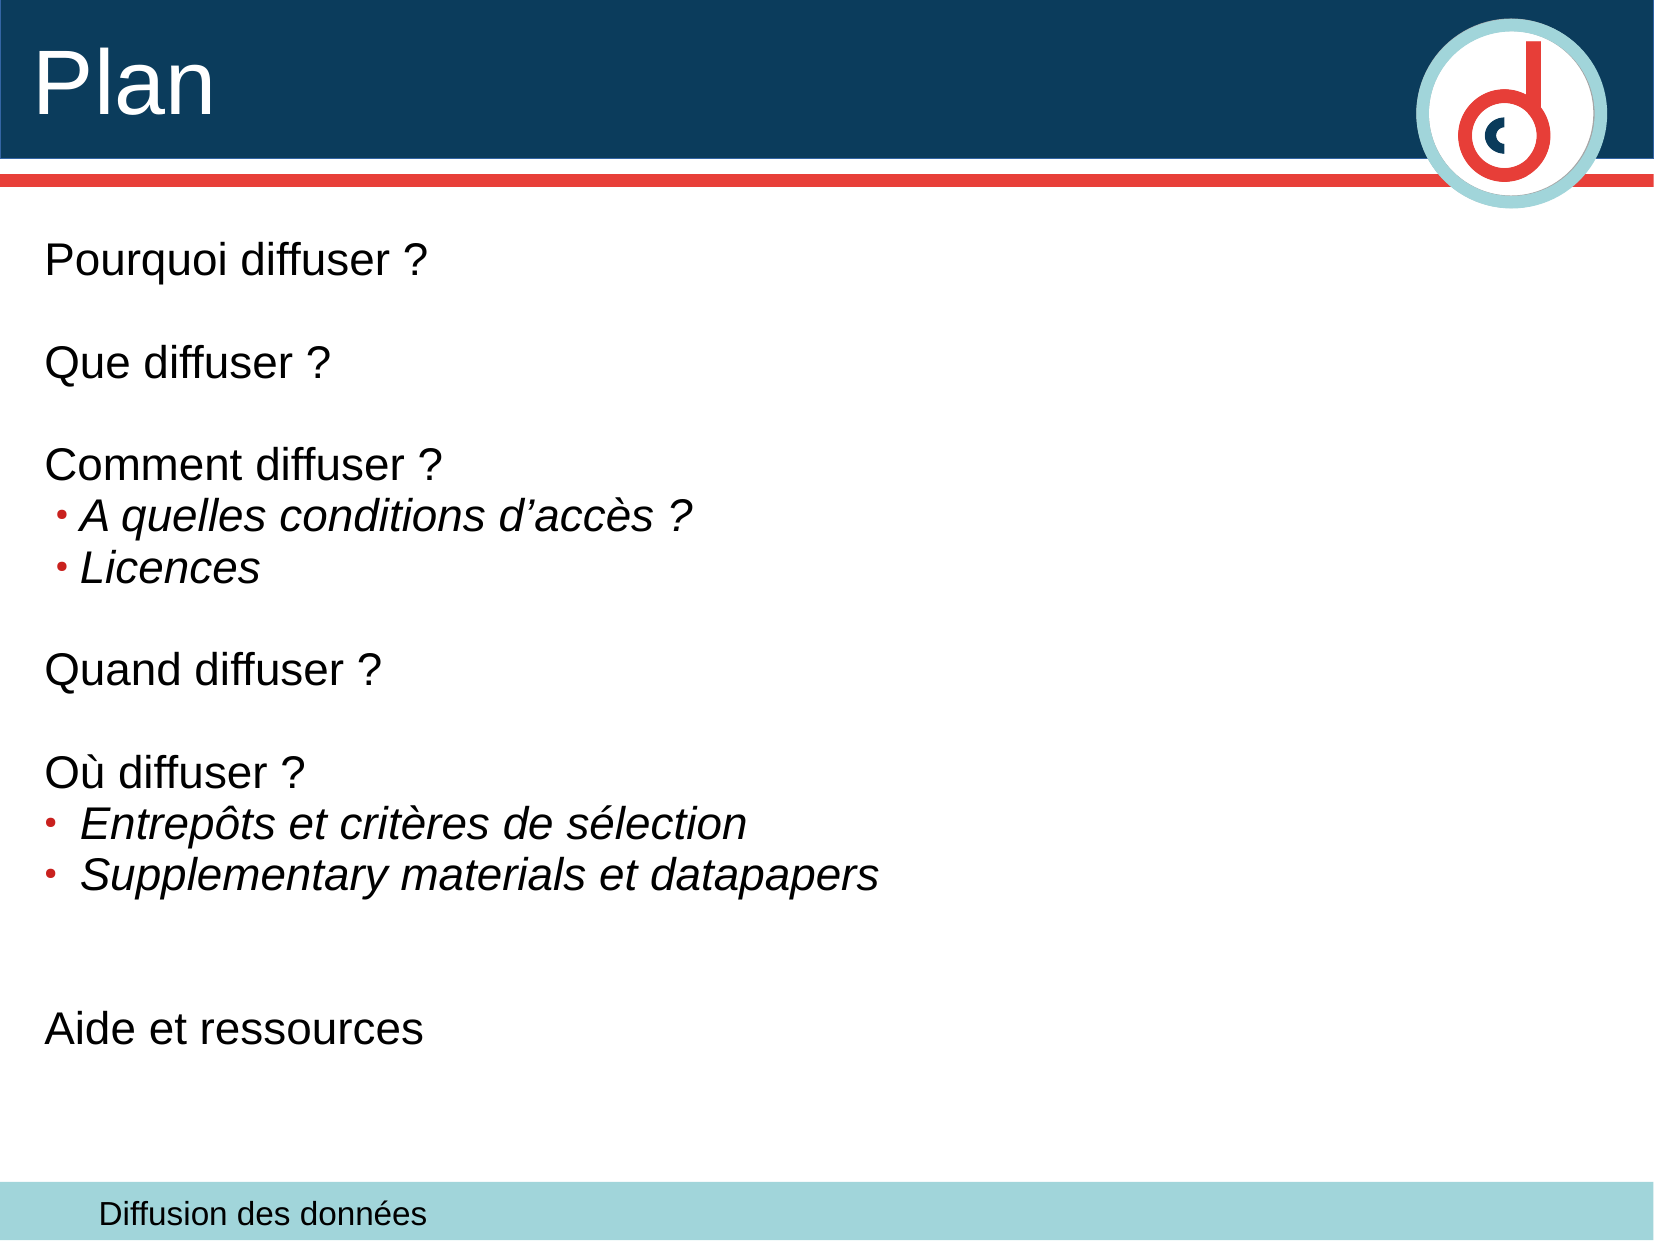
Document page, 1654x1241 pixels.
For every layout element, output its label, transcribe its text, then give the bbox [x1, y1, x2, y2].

title Plan [17, 11, 1412, 159]
text_box Pourquoi diffuser ? Que diffuser ? Comment diffuser ? A quelles conditions d’accès ? Licences Quand diffuser ? Où diffuser ? Entrepôts et critères de sélection Supplementary materials et datapapers Aide et ressources [29, 226, 1388, 1152]
text_box Diffusion des données [84, 1188, 443, 1241]
